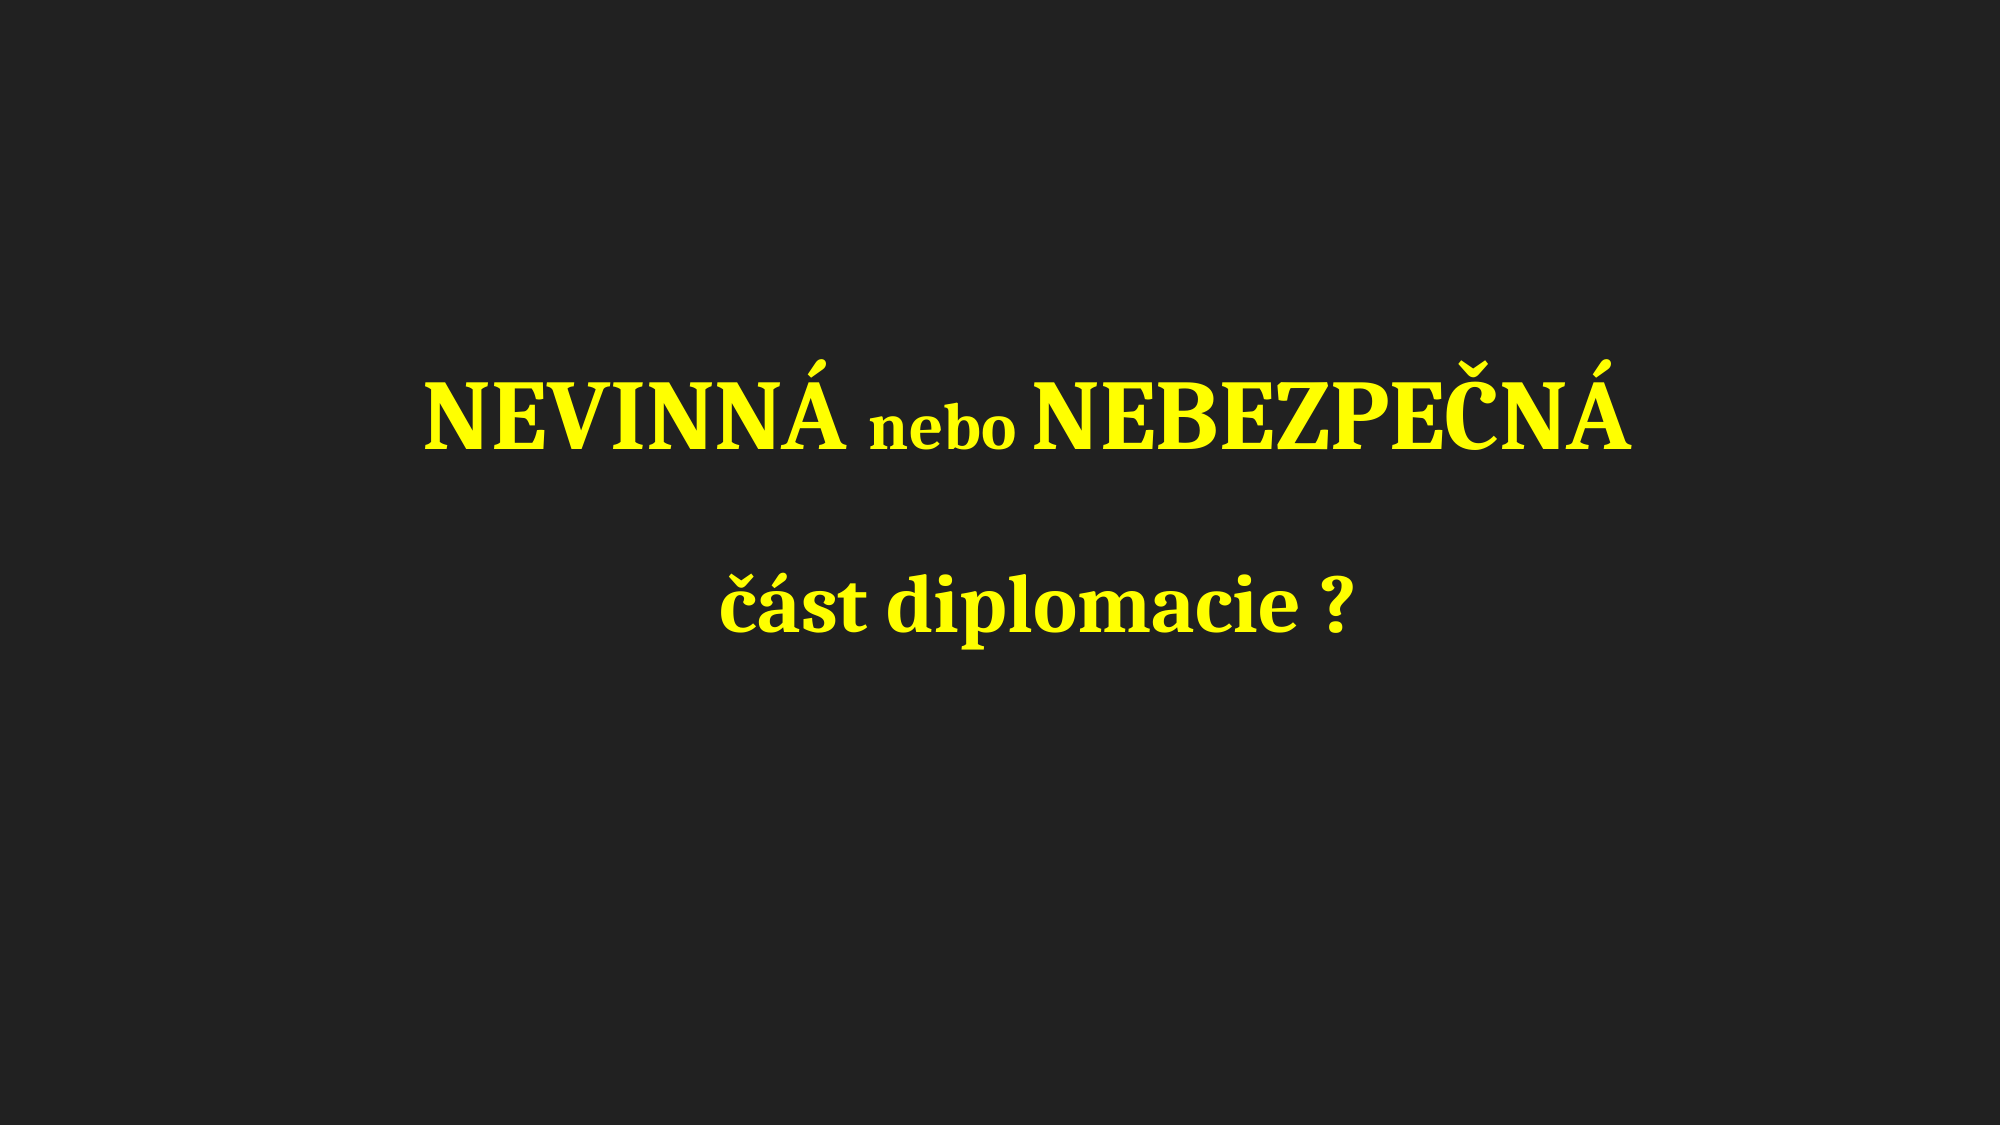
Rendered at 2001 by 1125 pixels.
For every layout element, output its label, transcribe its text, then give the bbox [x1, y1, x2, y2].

text_box nevinná nebo nebezpečná část diplomacie ? [358, 341, 1720, 661]
